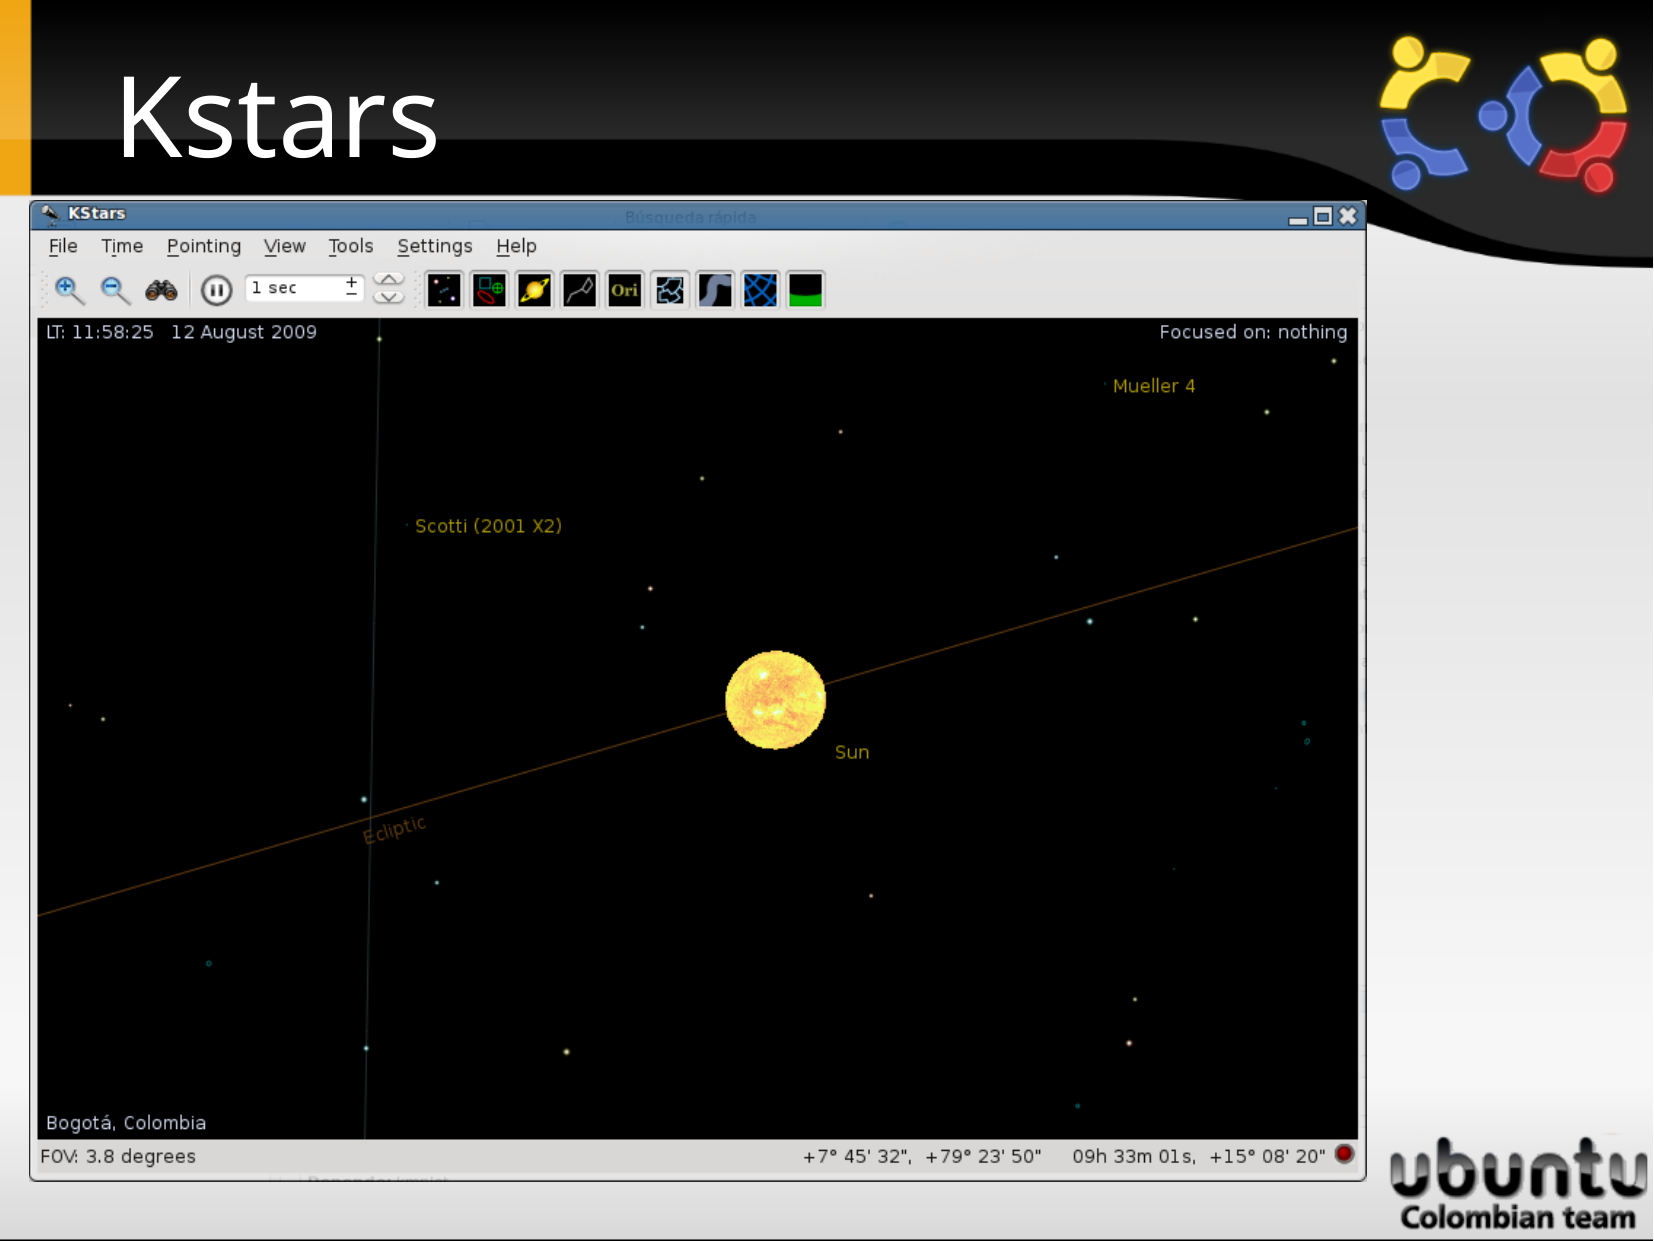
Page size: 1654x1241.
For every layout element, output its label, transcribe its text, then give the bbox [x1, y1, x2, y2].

picture [0, 0, 1653, 1241]
text_box Kstars [59, 29, 1447, 178]
